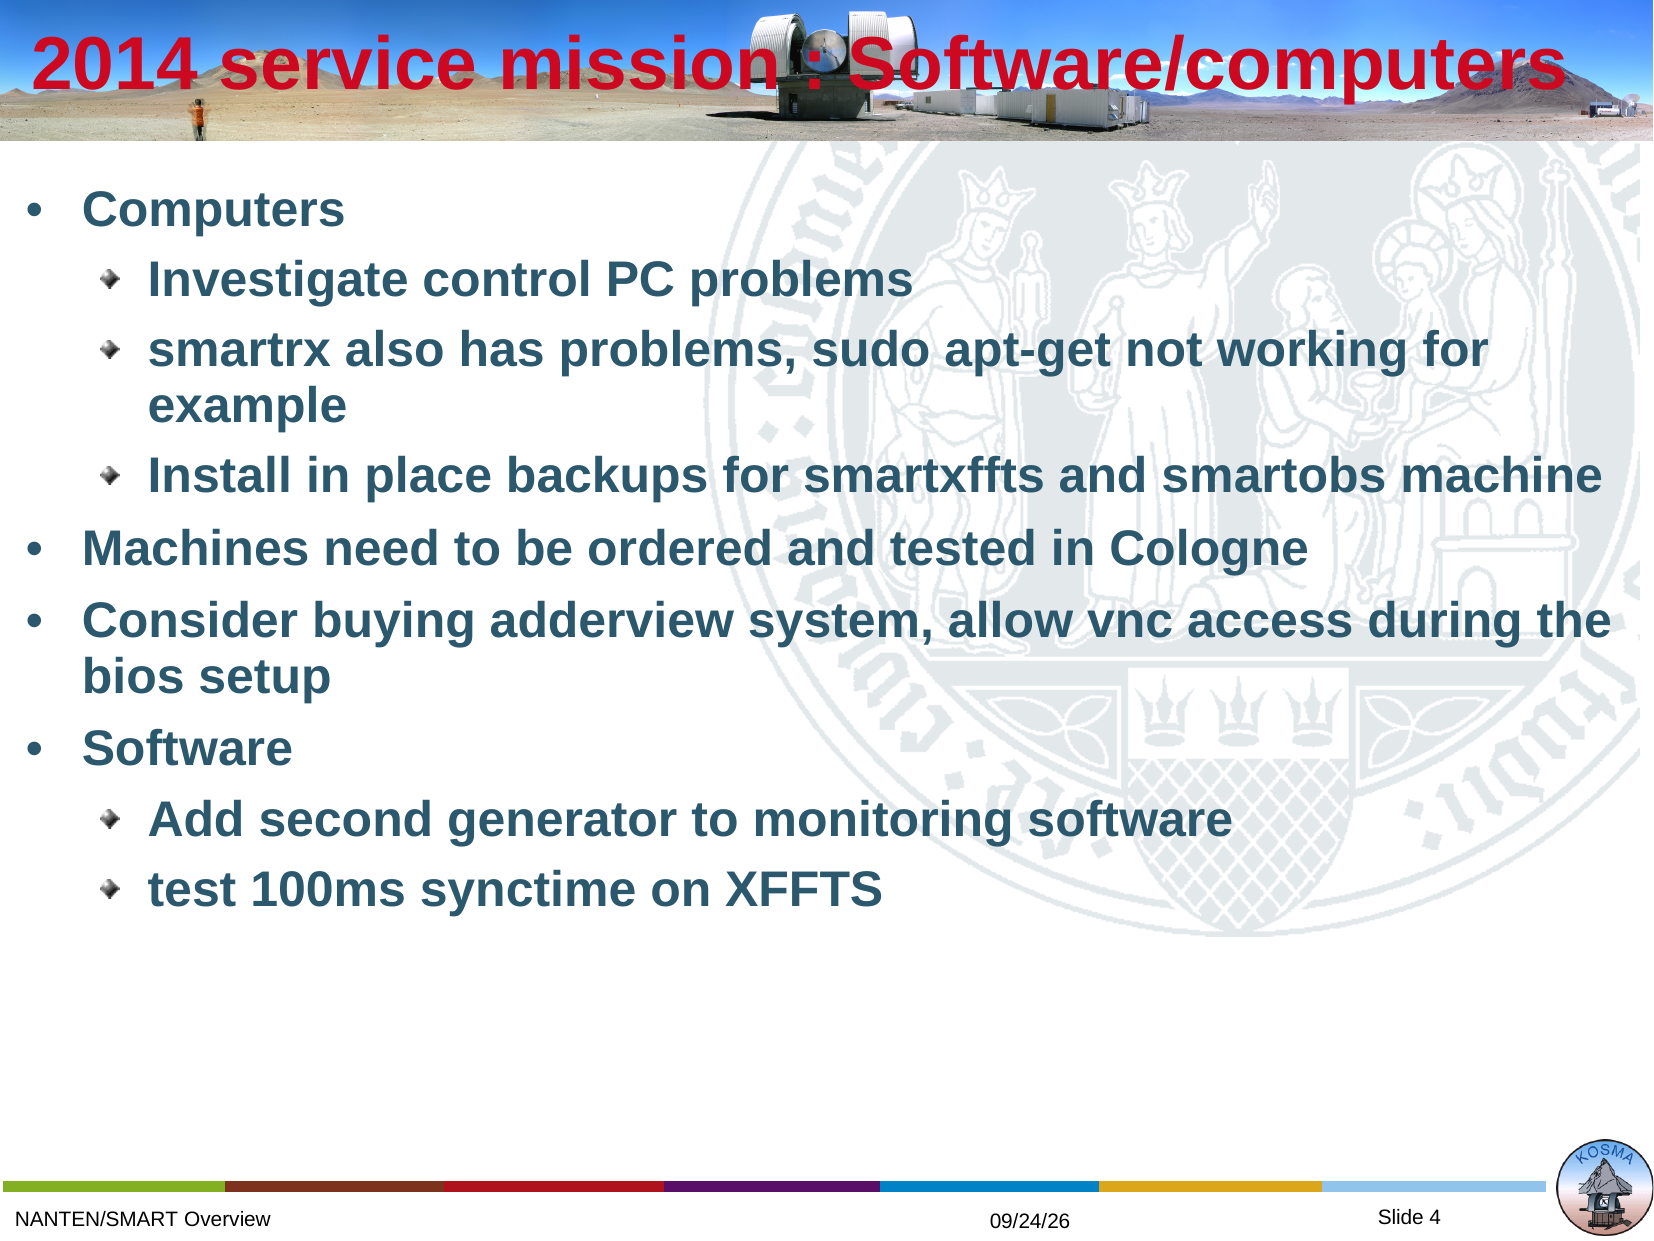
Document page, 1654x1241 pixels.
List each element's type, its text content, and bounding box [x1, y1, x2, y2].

title 2014 service mission : Software/computers [31, 17, 1623, 111]
list Computers Investigate control PC problems smartrx also has problems, sudo apt-get not working for example Install in place backups for smartxffts and smartobs machine Machines need to be ordered and tested in Cologne Consider buying adderview system, allow vnc access during the bios setup Software Add second generator to monitoring software test 100ms synctime on XFFTS [25, 181, 1628, 1171]
picture [0, 0, 1653, 937]
picture [1556, 1139, 1654, 1236]
